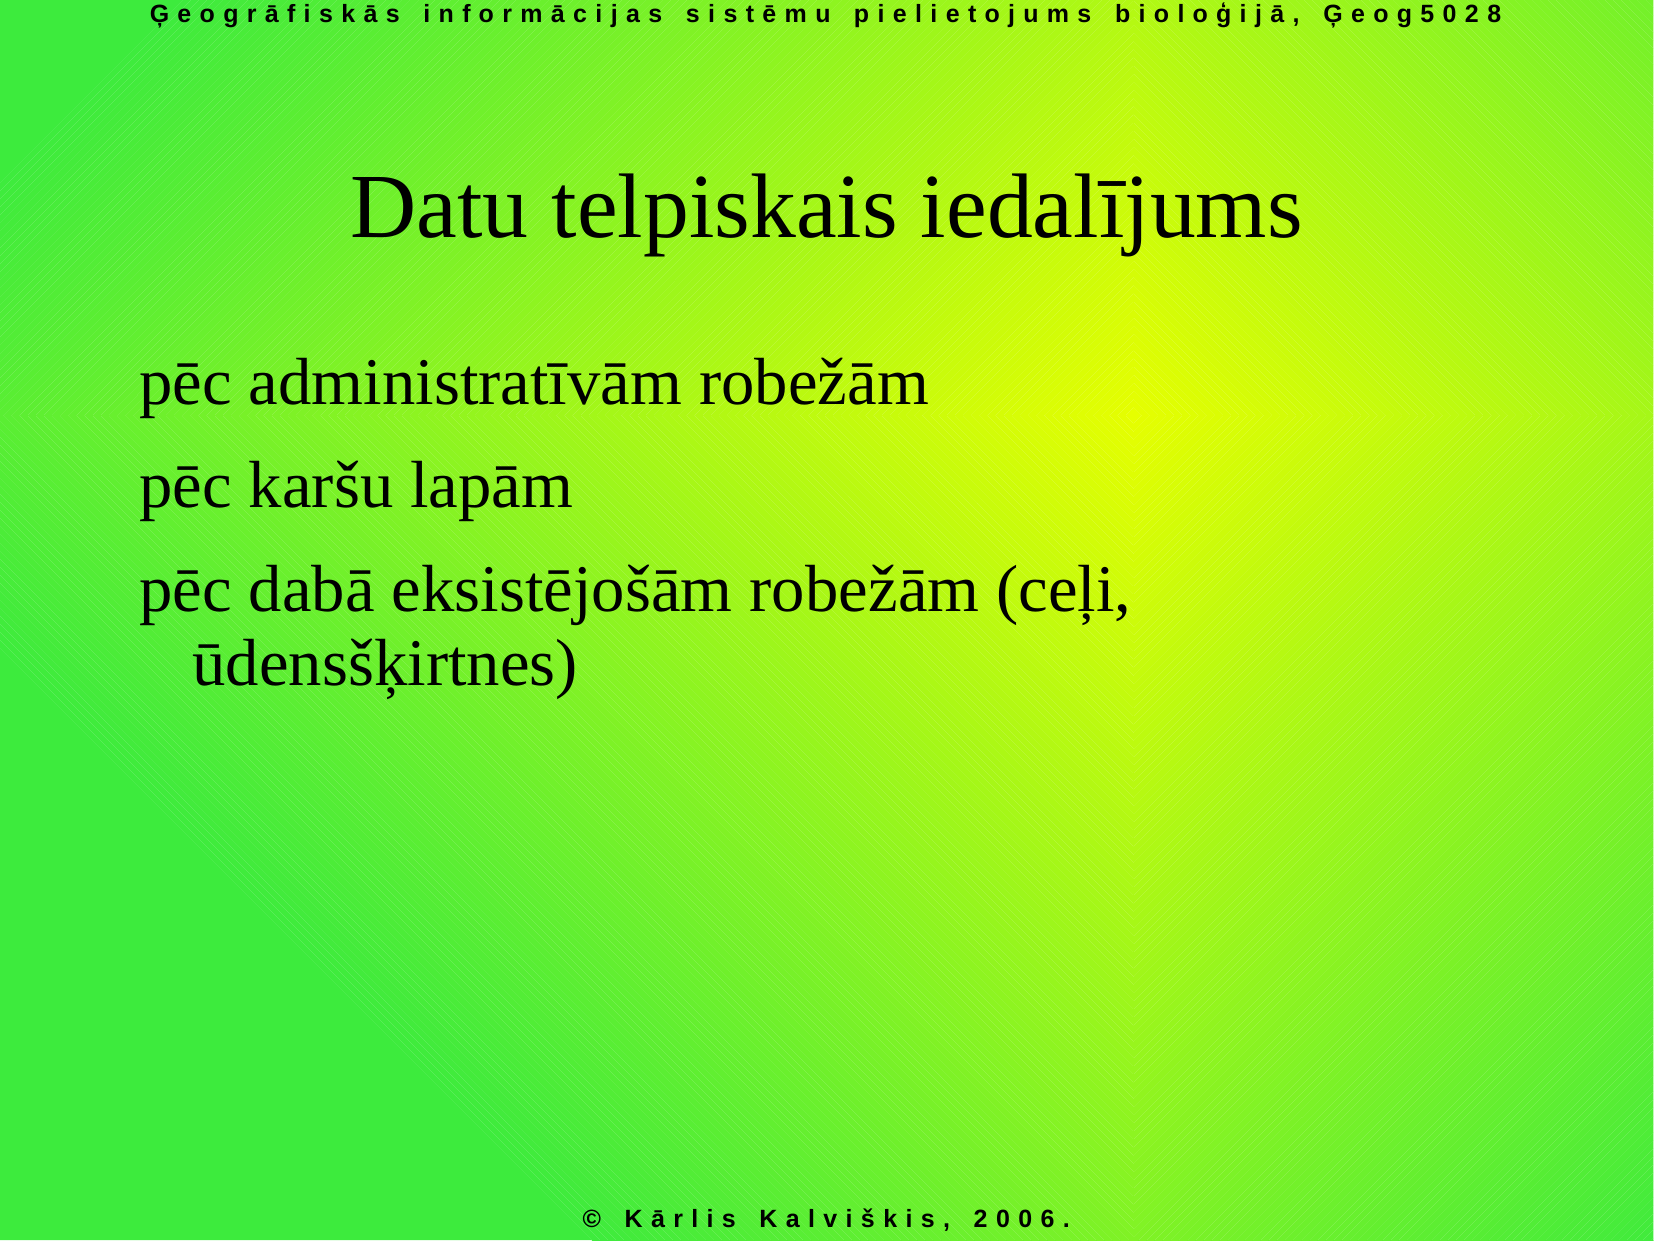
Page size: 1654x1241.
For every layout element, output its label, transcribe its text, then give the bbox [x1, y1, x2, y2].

list pēc administratīvām robežām pēc karšu lapām pēc dabā eksistējošām robežām (ceļi, ūdensšķirtnes) [121, 344, 1534, 1127]
title Datu telpiskais iedalījums [121, 102, 1534, 311]
